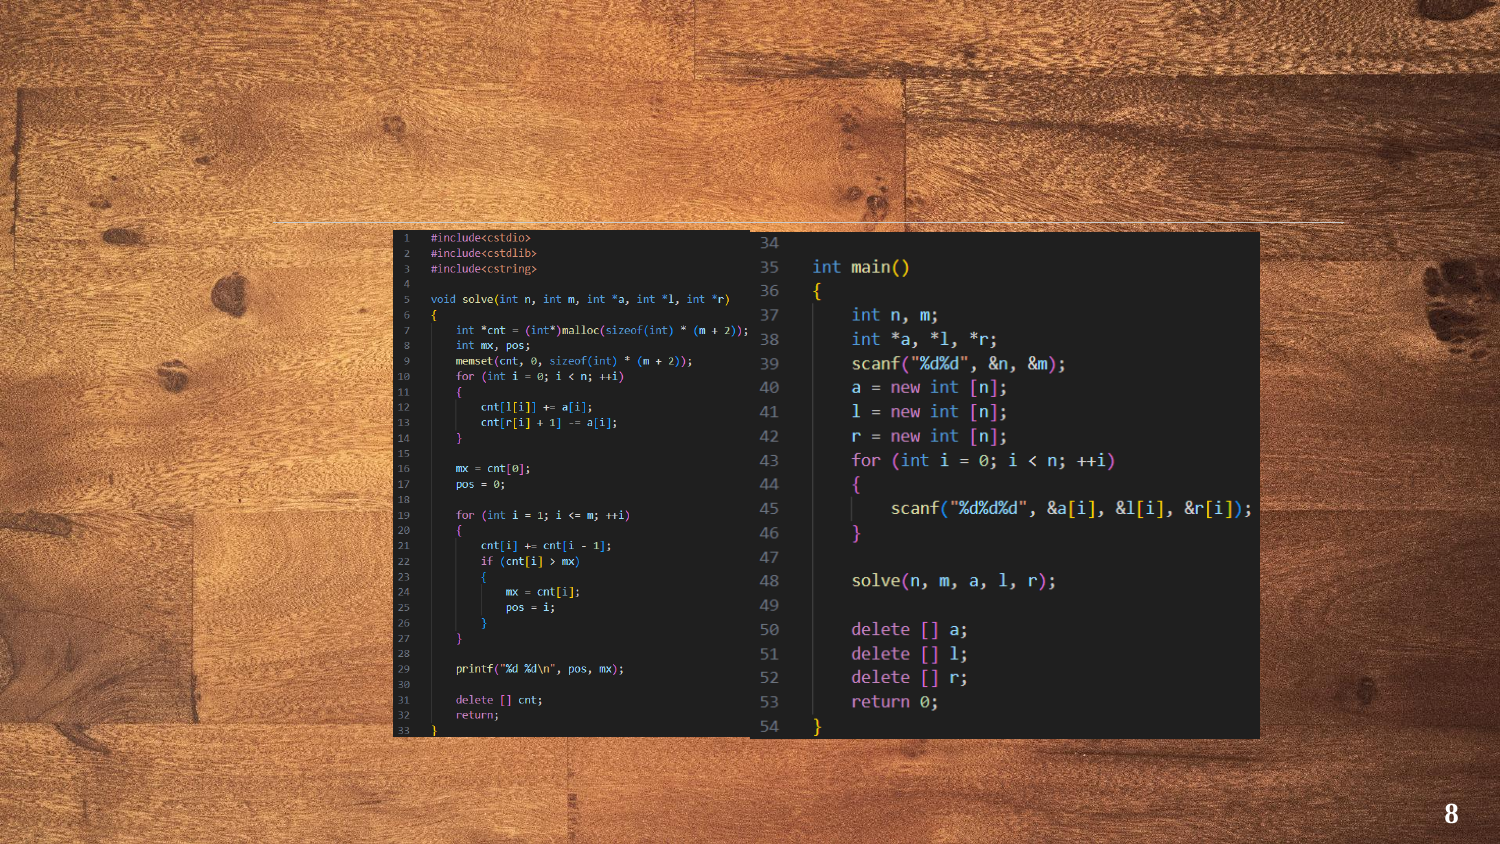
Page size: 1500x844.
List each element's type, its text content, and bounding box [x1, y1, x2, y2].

slide_number 8 [1429, 779, 1500, 844]
title 範例程式 [255, 117, 1341, 233]
picture [393, 230, 1260, 739]
